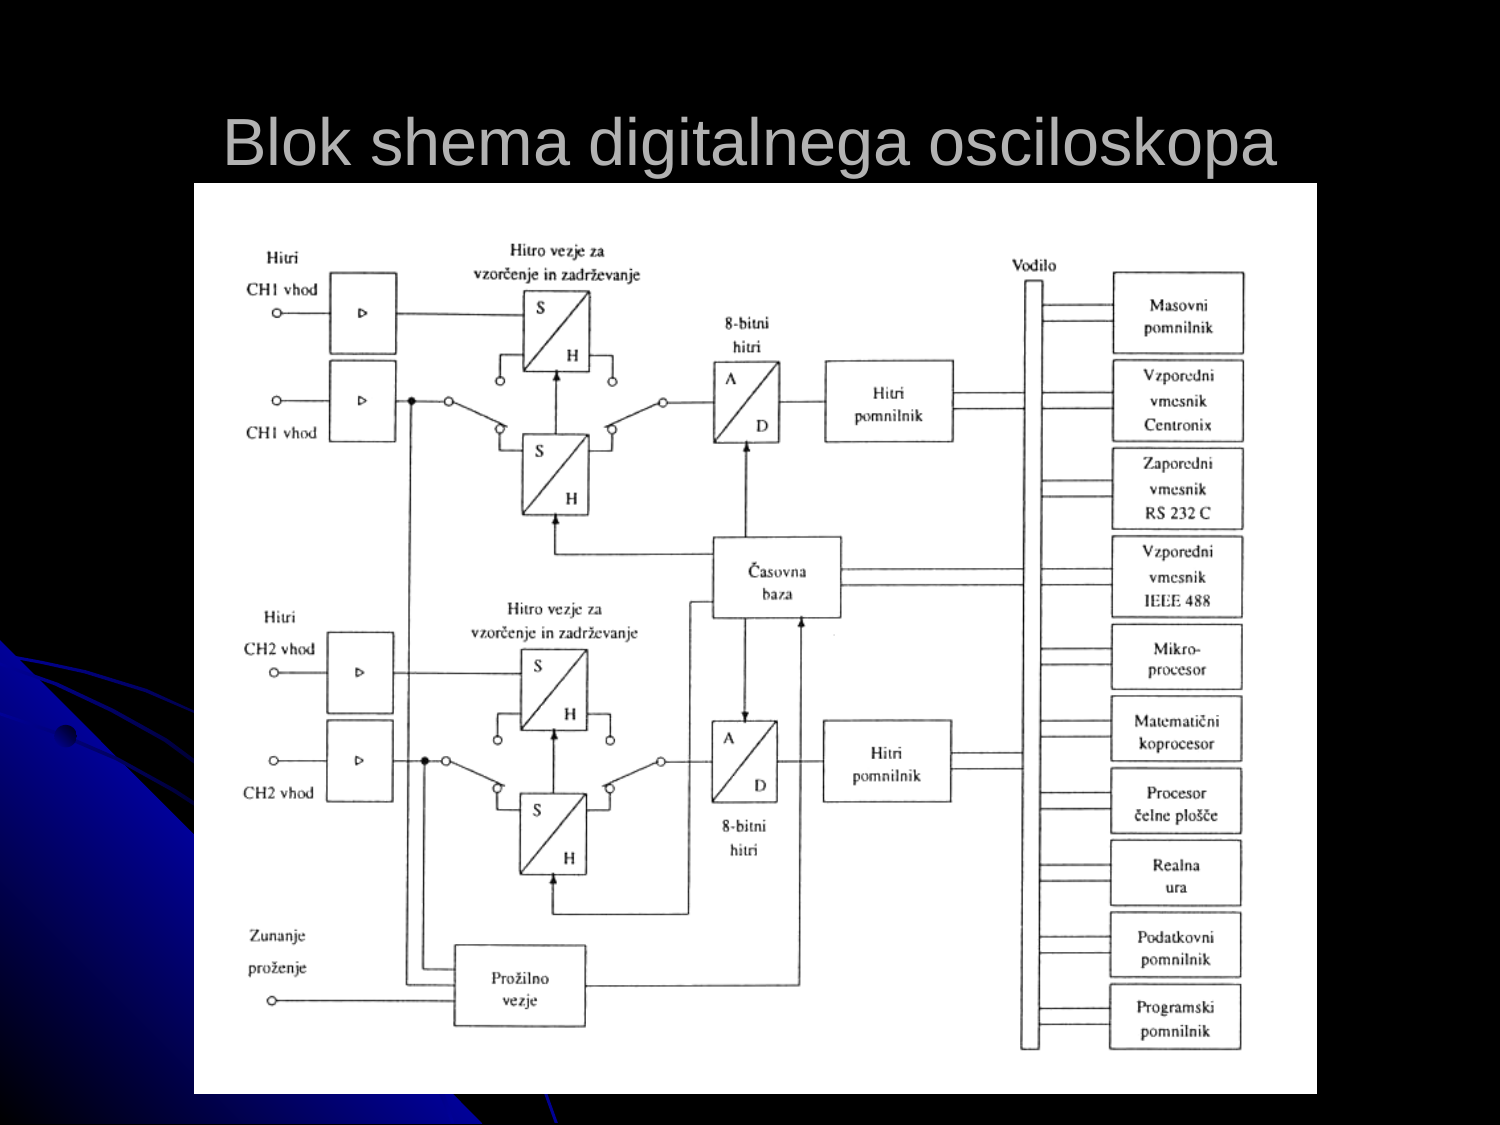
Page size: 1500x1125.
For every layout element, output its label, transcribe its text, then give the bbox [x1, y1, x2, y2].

title Blok shema digitalnega osciloskopa [75, 45, 1426, 233]
picture [194, 183, 1317, 1094]
